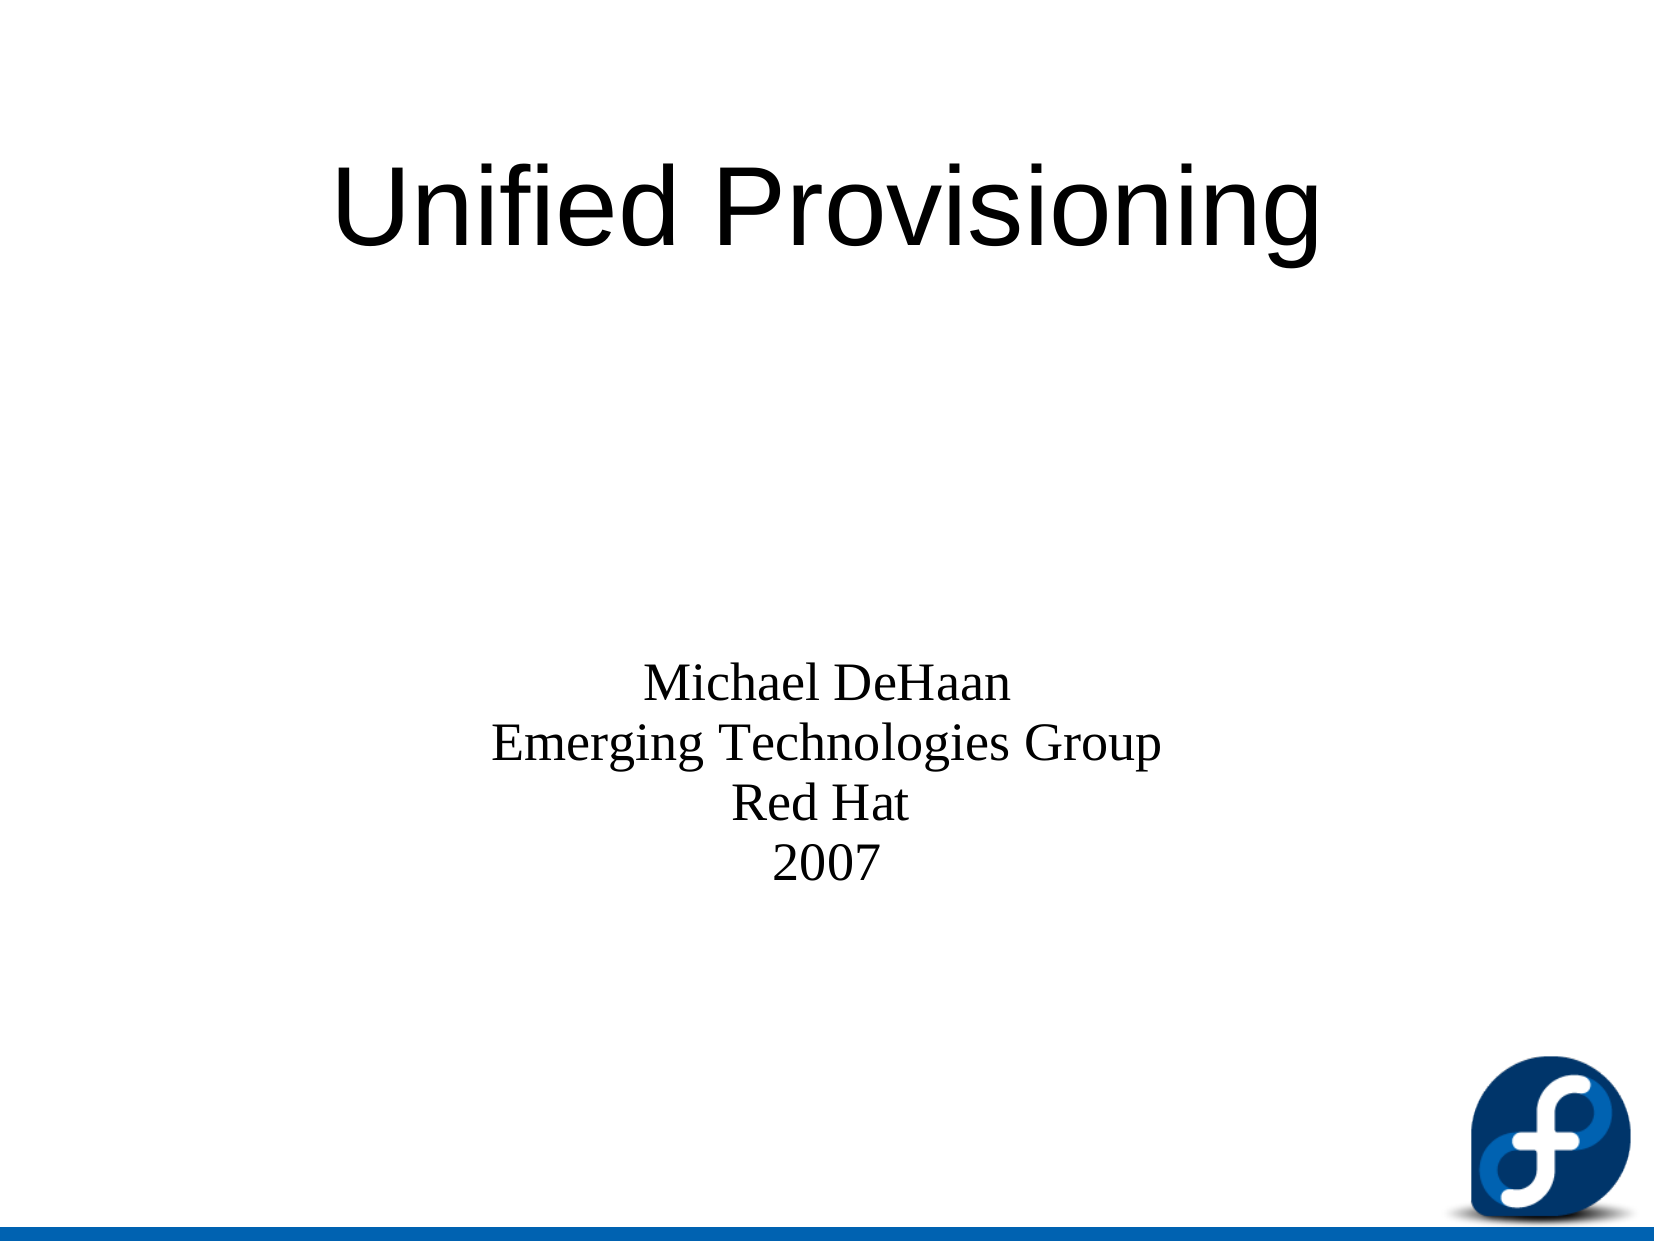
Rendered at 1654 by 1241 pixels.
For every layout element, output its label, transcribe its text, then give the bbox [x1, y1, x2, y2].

title Unified Provisioning [121, 102, 1534, 310]
picture [1438, 1055, 1645, 1229]
subtitle Michael DeHaan Emerging Technologies Group Red Hat 2007 [121, 344, 1534, 1127]
